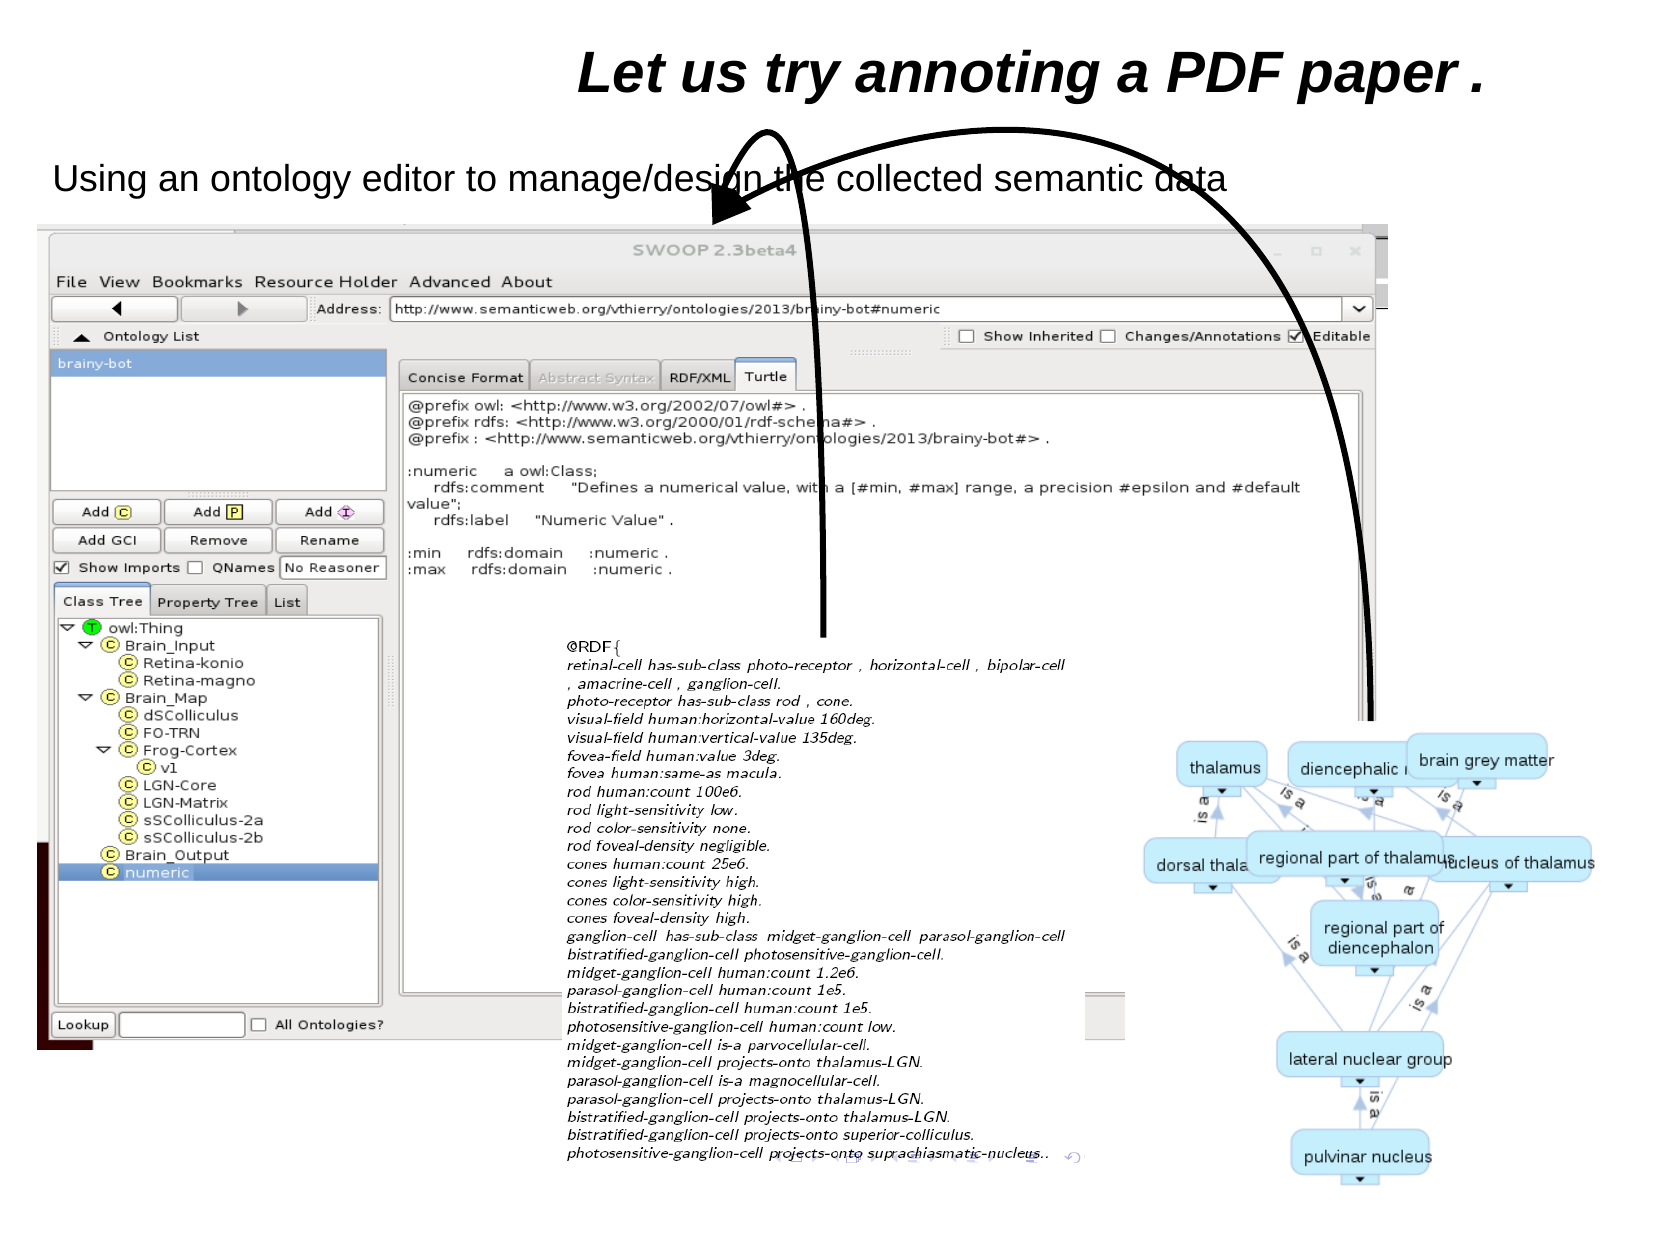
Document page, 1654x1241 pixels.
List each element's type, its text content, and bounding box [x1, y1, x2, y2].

text_box Using an ontology editor to manage/design the collected semantic data [1136, 150, 1351, 207]
picture [37, 224, 1617, 1201]
text_box Let us try annoting a PDF paper . [562, 32, 1613, 113]
text_box Using an ontology editor to manage/design the collected semantic data [37, 150, 740, 207]
text_box Using an ontology editor to manage/design the collected semantic data [800, 150, 1212, 207]
text_box Using an ontology editor to manage/design the collected semantic data [728, 150, 791, 196]
